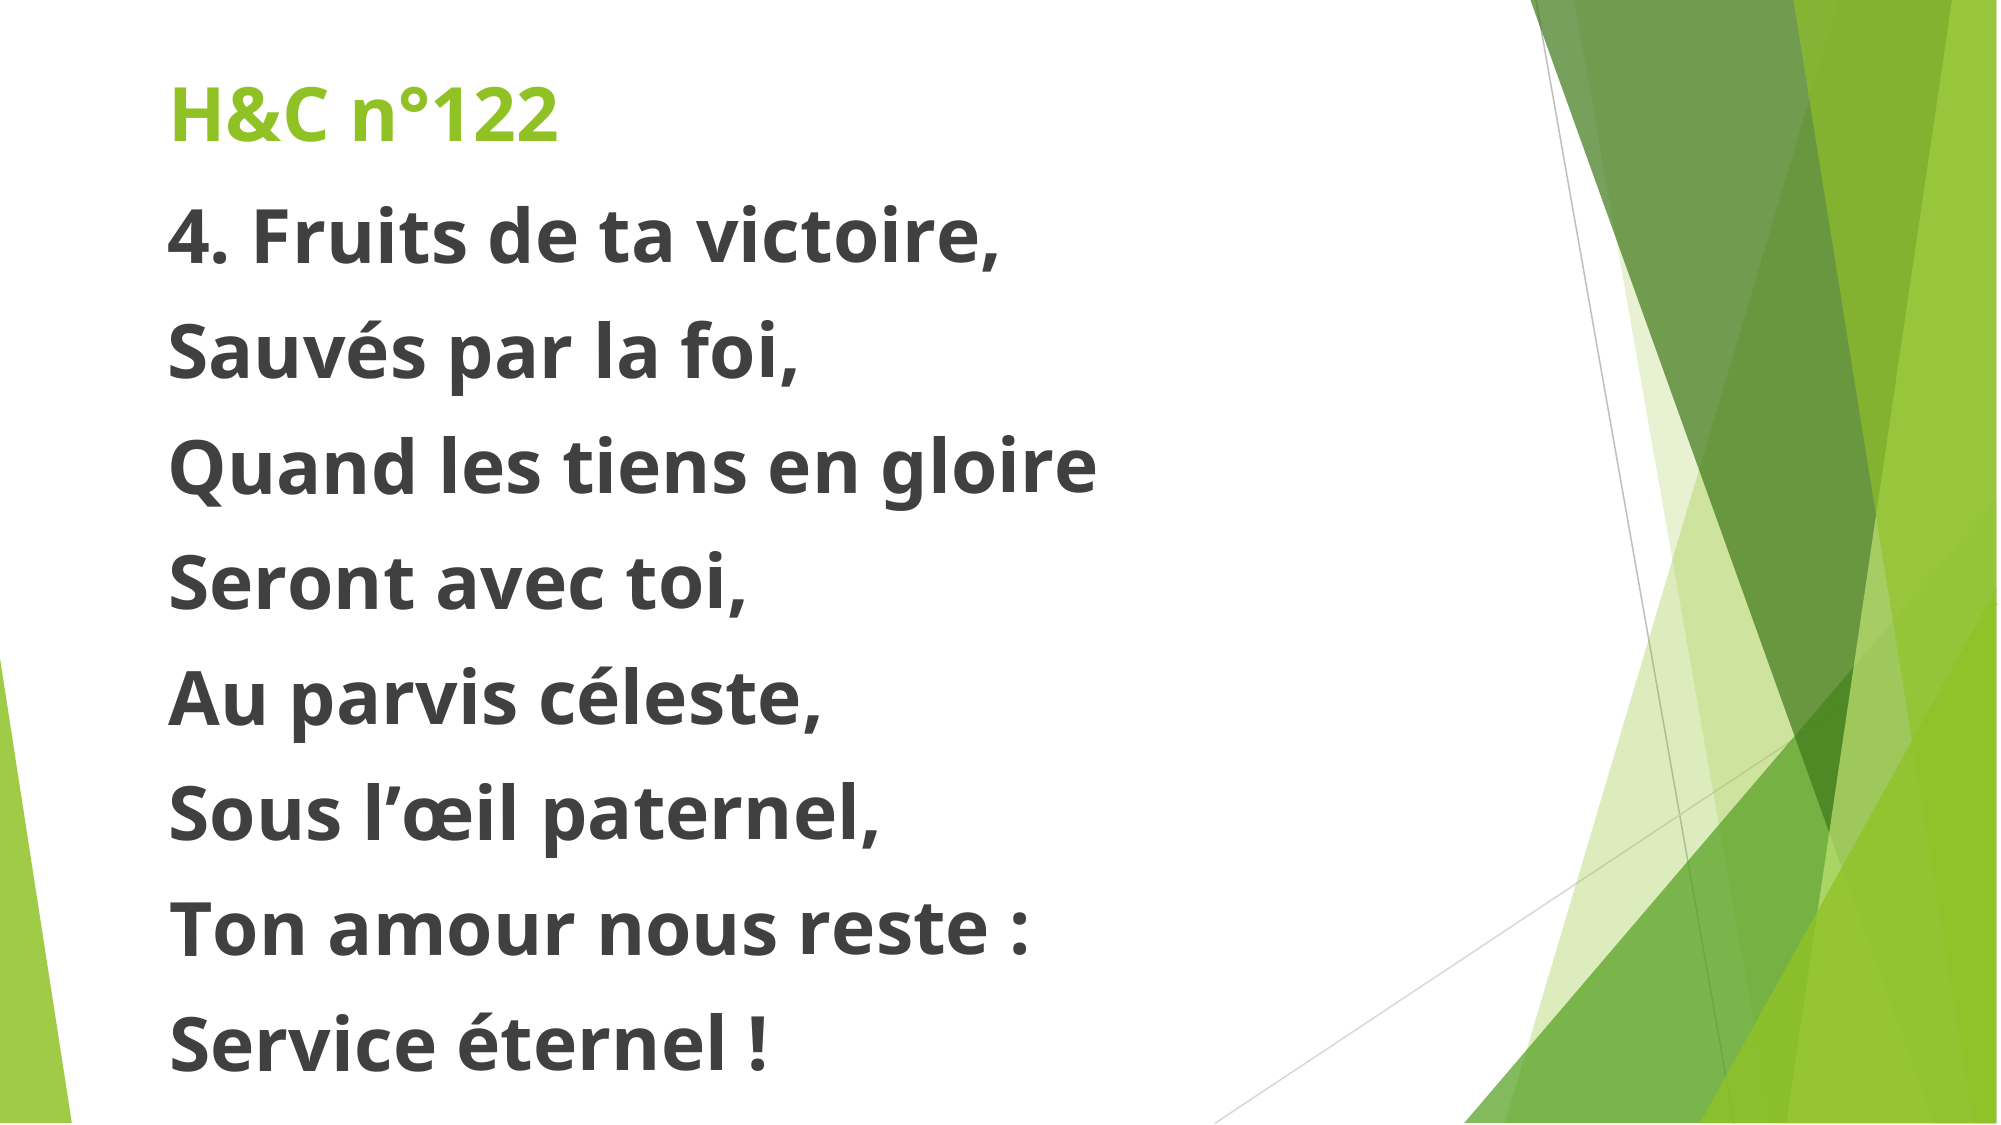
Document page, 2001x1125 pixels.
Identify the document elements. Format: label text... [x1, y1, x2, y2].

text_box H&C n°122 [153, 59, 674, 166]
text_box 4. Fruits de ta victoire, Sauvés par la foi, Quand les tiens en gloire Seront avec toi, Au parvis céleste, Sous l’œil paternel, Ton amour nous reste : Service éternel ! [152, 162, 1974, 1081]
